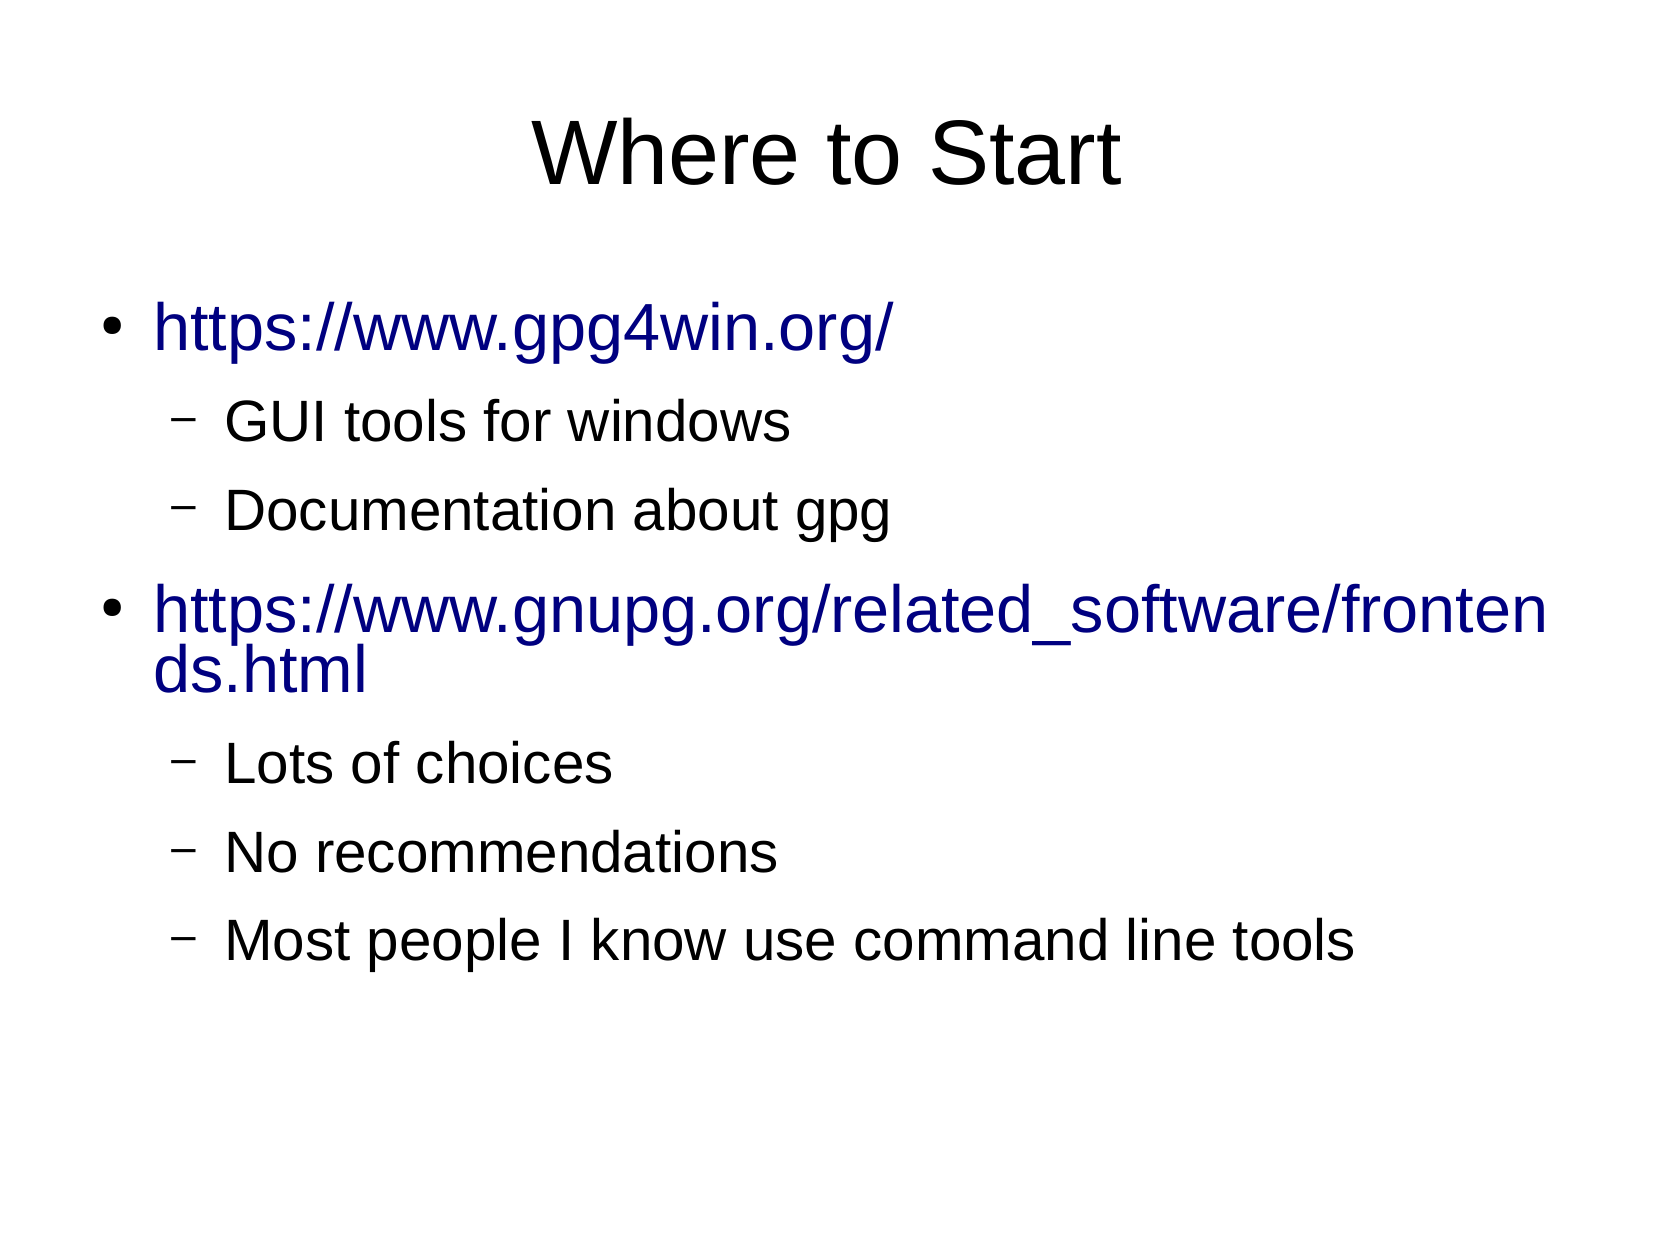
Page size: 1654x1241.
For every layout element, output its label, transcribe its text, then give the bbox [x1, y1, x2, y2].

list https://www.gpg4win.org/ GUI tools for windows Documentation about gpg https://www.gnupg.org/related_software/frontends.html Lots of choices No recommendations Most people I know use command line tools [82, 290, 1571, 1010]
title Where to Start [82, 49, 1571, 257]
